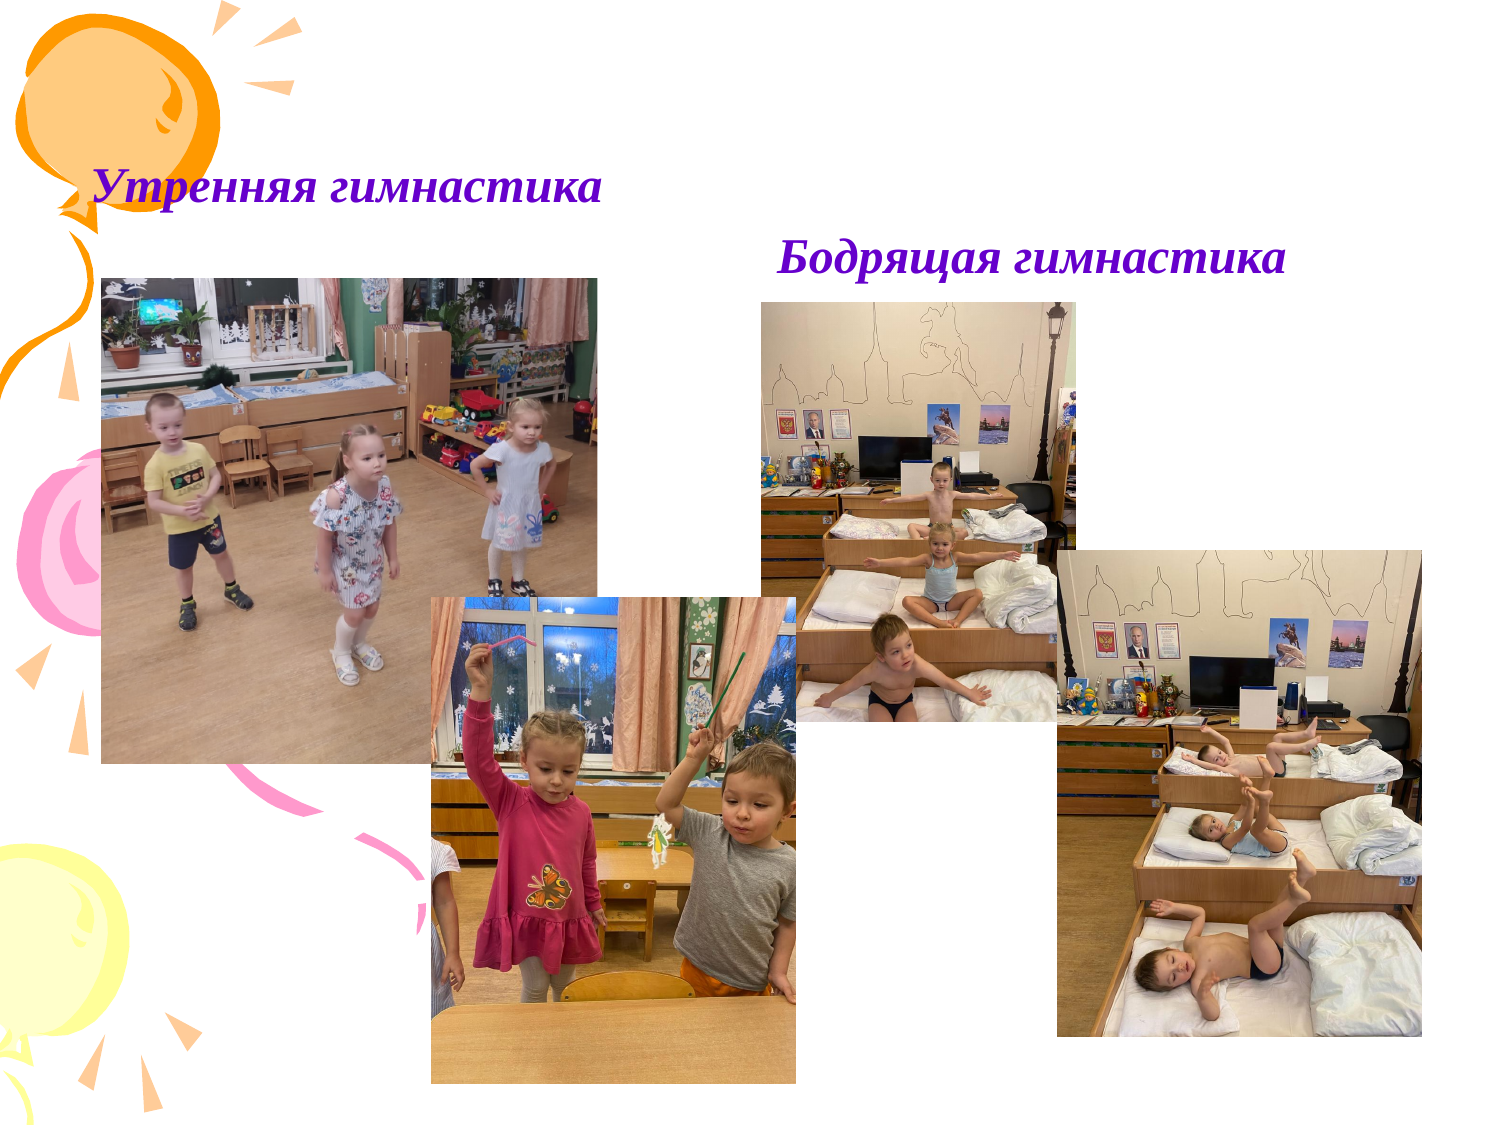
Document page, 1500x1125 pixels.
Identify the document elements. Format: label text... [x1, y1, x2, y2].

list Бодрящая гимнастика [761, 172, 1426, 291]
picture [100, 278, 1422, 1085]
list Утренняя гимнастика [75, 90, 738, 221]
